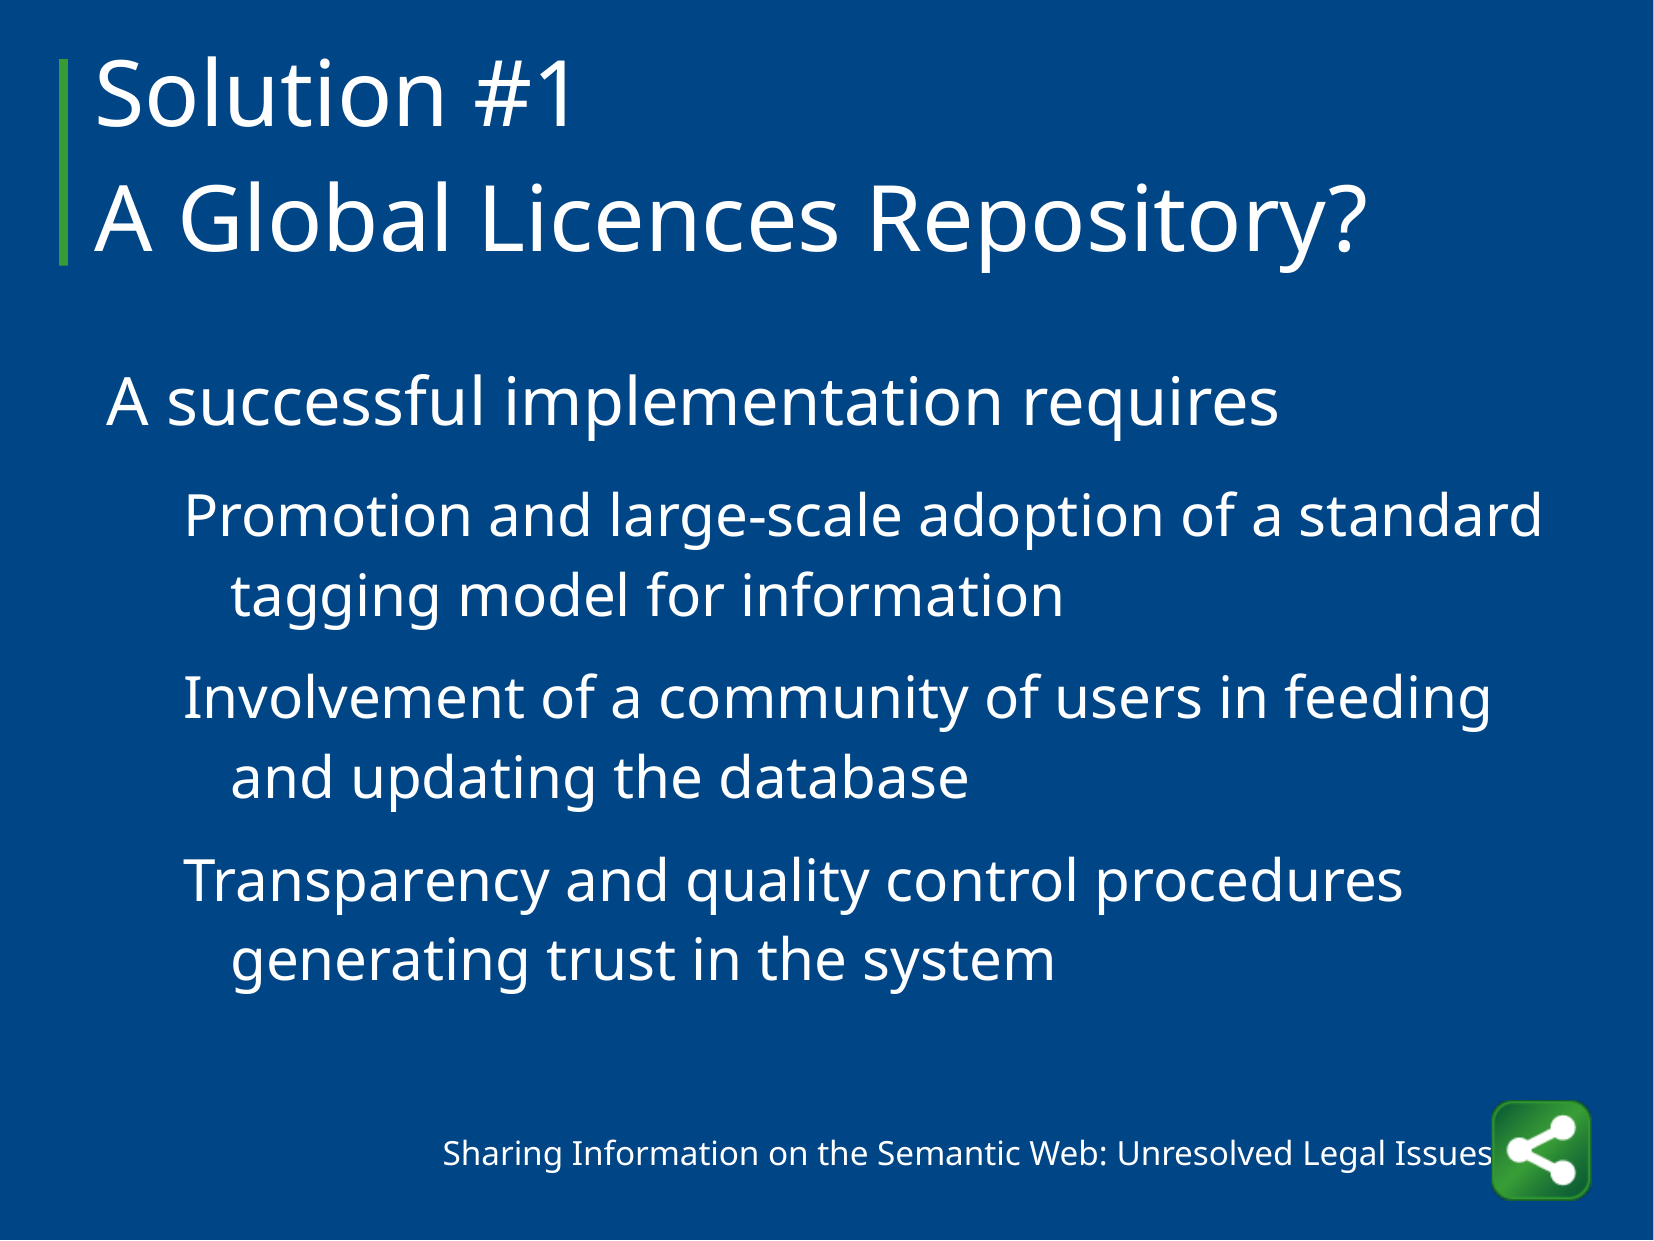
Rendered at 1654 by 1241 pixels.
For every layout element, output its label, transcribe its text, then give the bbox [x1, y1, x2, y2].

list A successful implementation requires Promotion and large-scale adoption of a standard tagging model for information Involvement of a community of users in feeding and updating the database Transparency and quality control procedures generating trust in the system [88, 354, 1577, 1078]
title Solution #1 A Global Licences Repository? [94, 41, 1577, 265]
picture [1491, 1100, 1592, 1201]
